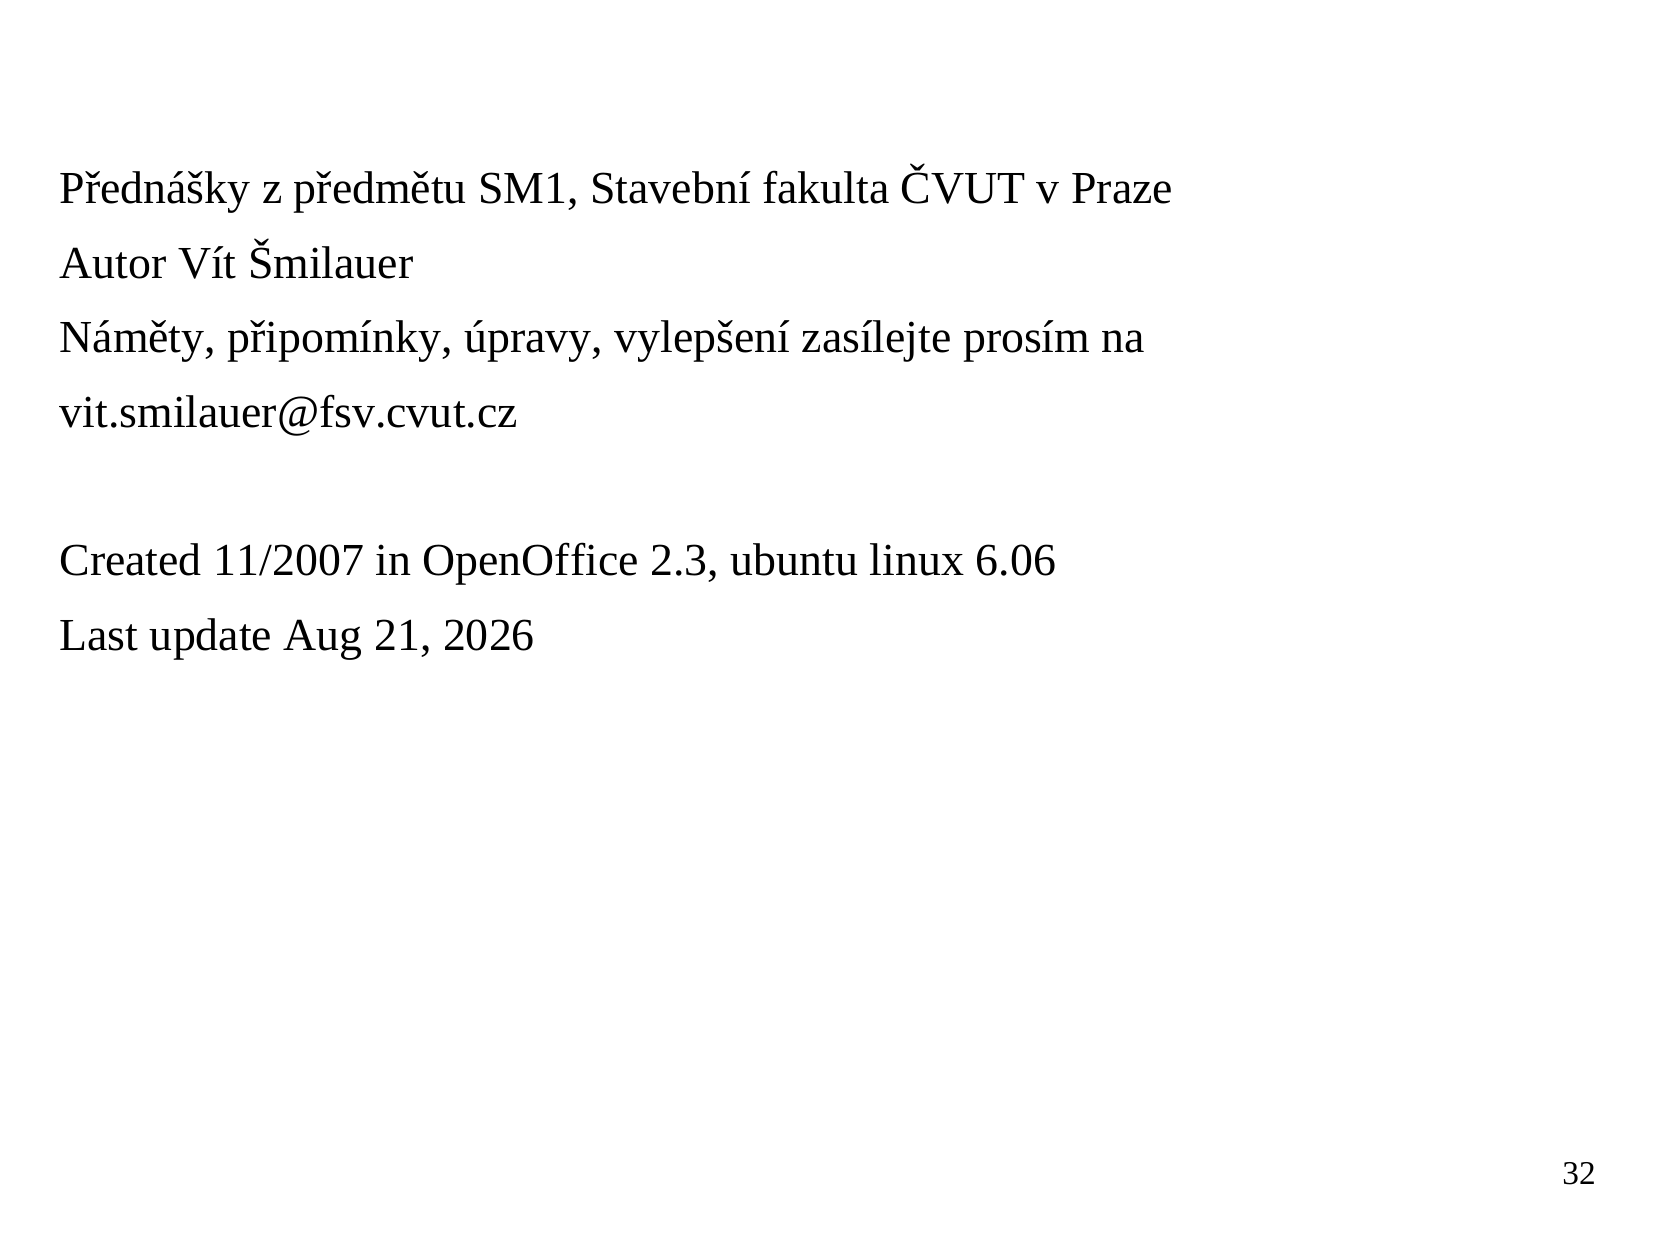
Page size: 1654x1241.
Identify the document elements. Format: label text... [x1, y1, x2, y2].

list Přednášky z předmětu SM1, Stavební fakulta ČVUT v Praze Autor Vít Šmilauer Náměty, připomínky, úpravy, vylepšení zasílejte prosím na vit.smilauer@fsv.cvut.cz Created 11/2007 in OpenOffice 2.3, ubuntu linux 6.06 Last update Sep 19, 2008 [59, 163, 1548, 967]
